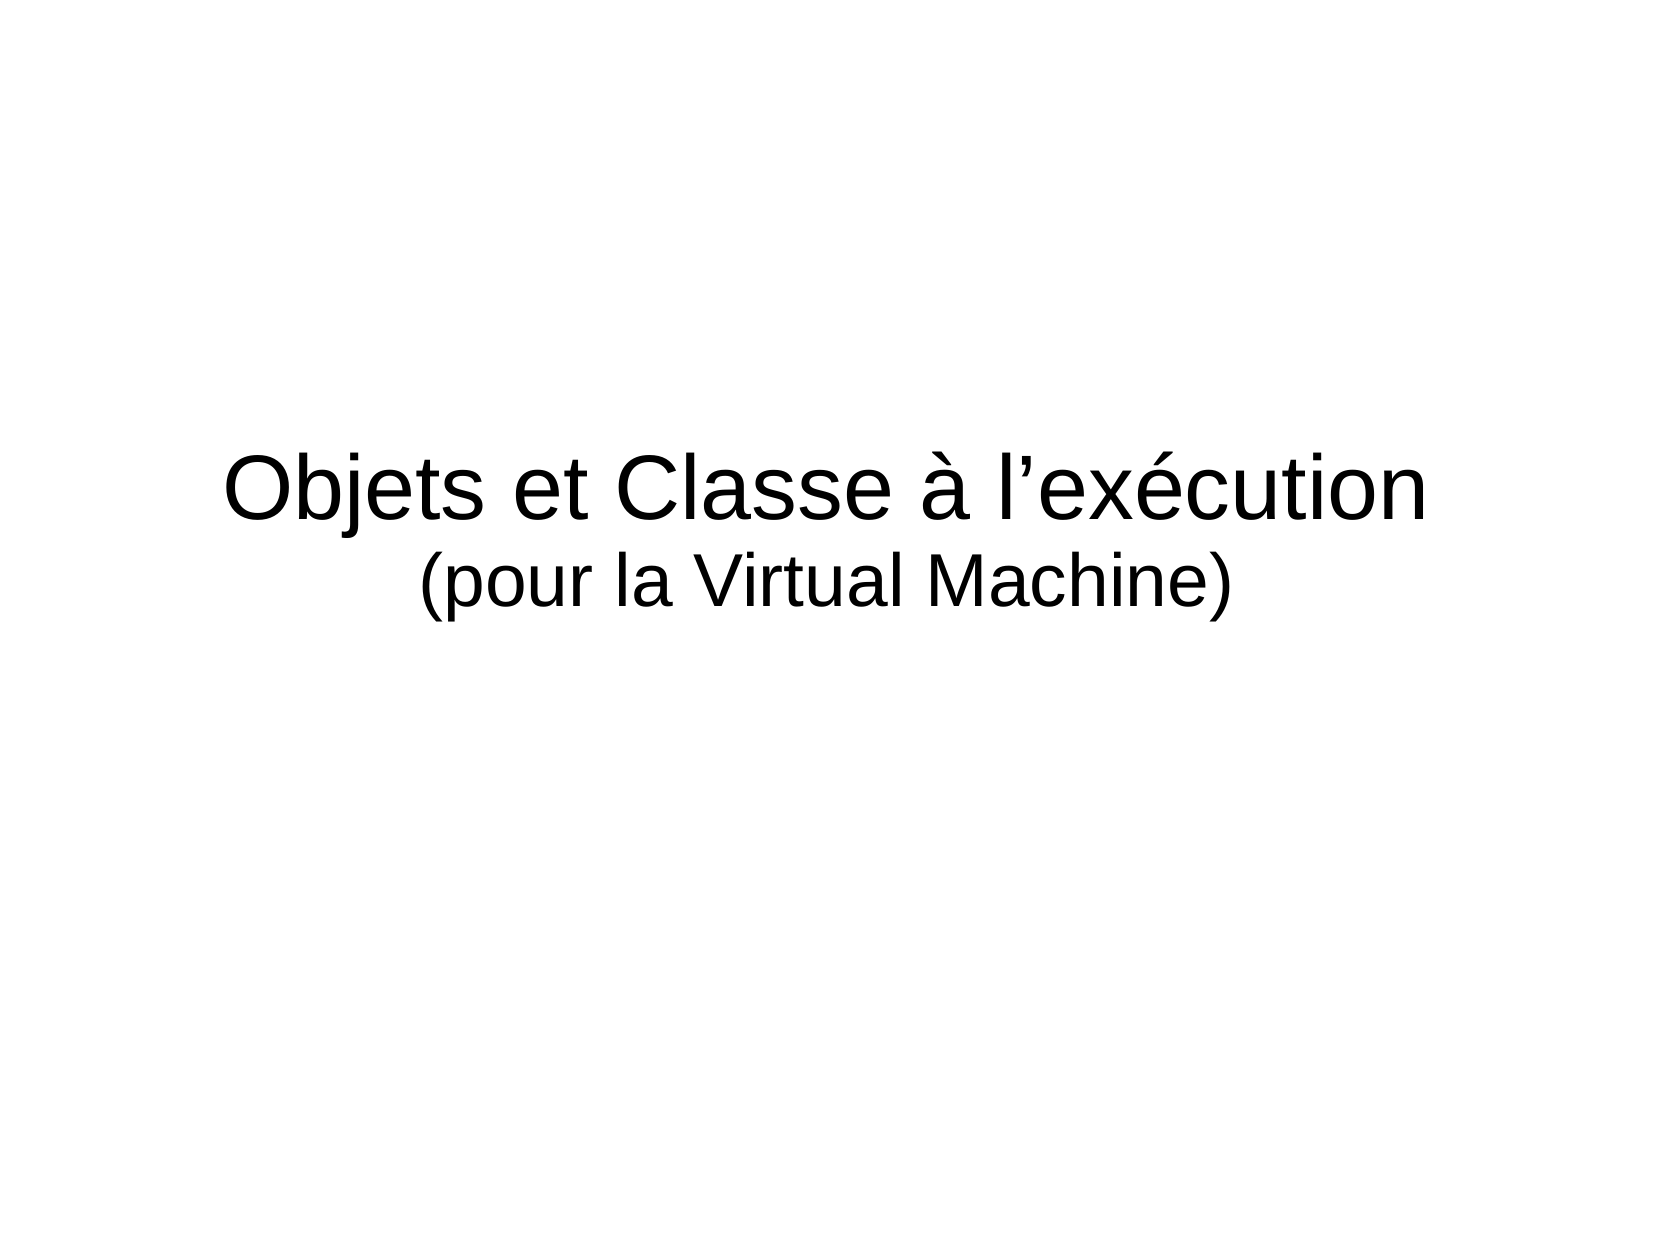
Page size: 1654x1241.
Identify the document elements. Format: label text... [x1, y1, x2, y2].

subtitle Objets et Classe à l’exécution (pour la Virtual Machine) [82, 49, 1571, 1010]
